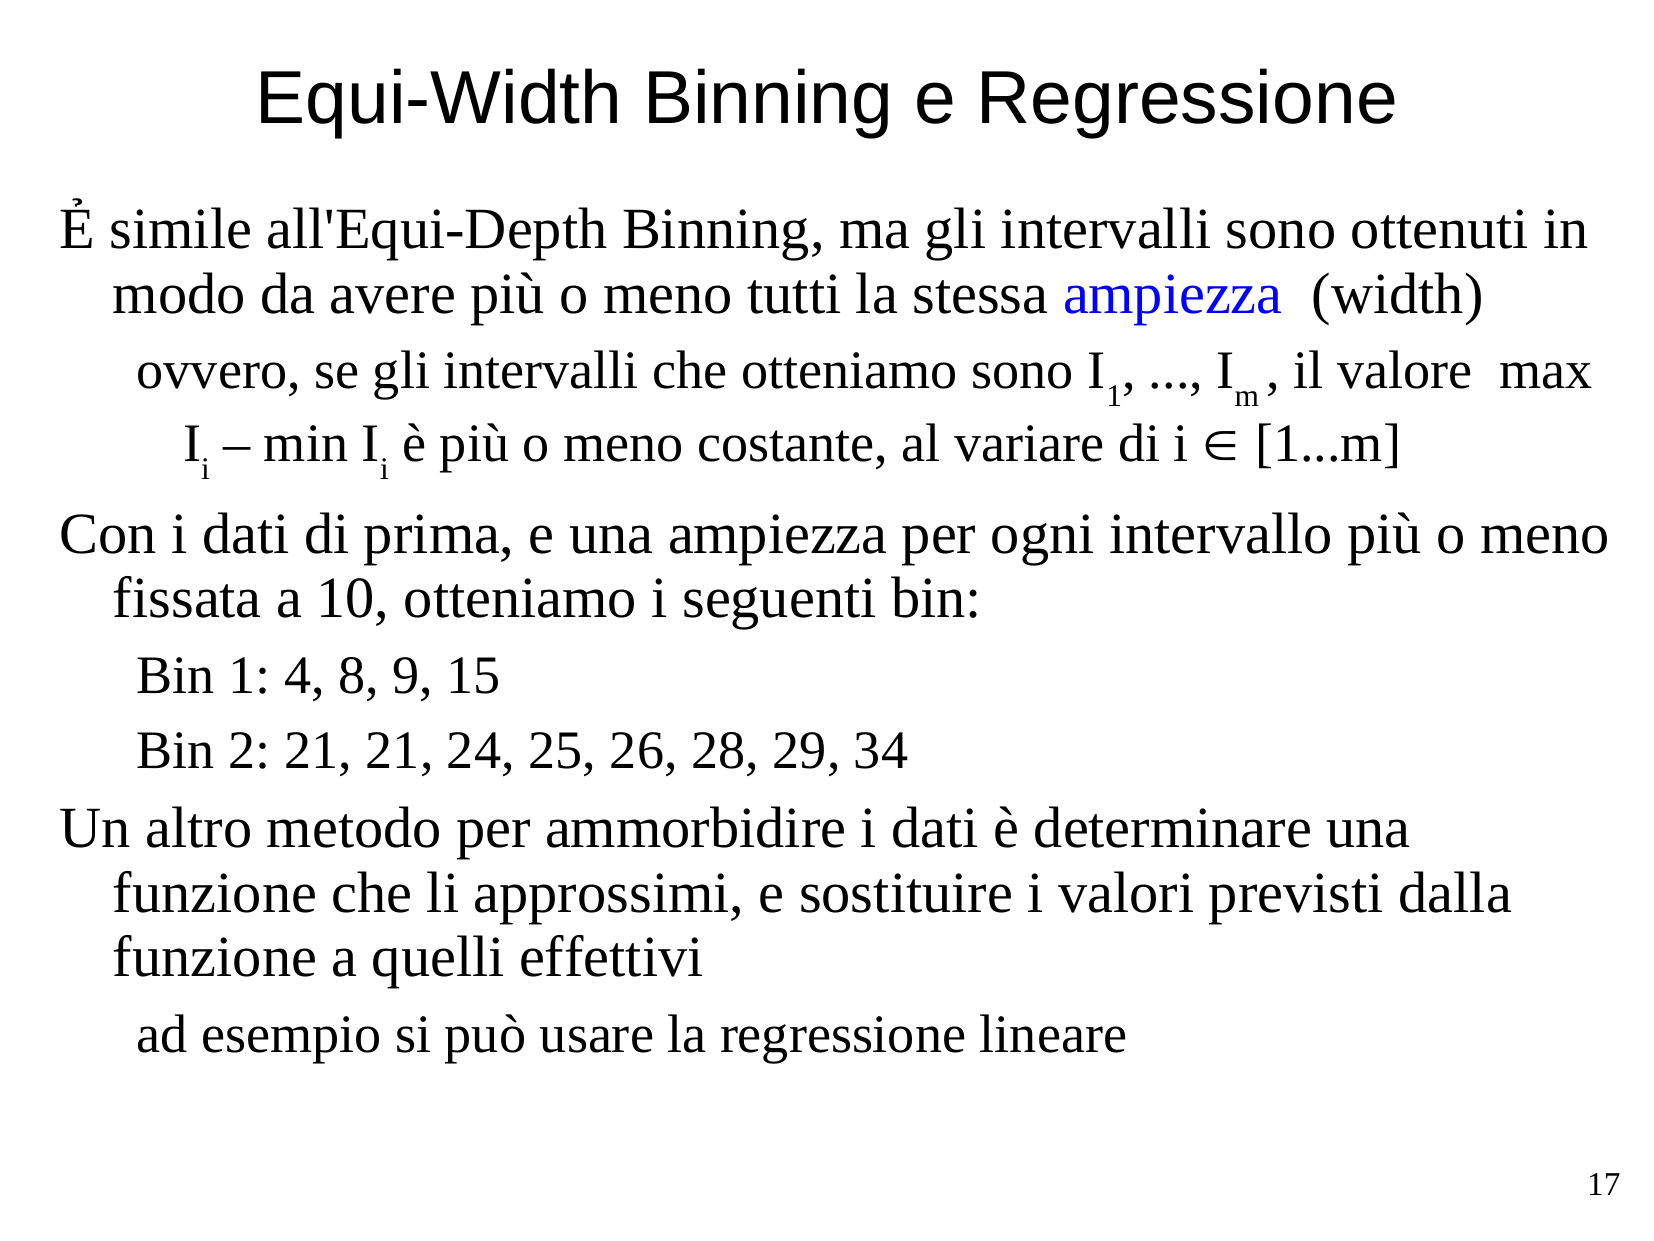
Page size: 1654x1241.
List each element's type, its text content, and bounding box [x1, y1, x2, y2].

list Ẻ simile all'Equi-Depth Binning, ma gli intervalli sono ottenuti in modo da avere più o meno tutti la stessa ampiezza (width) ovvero, se gli intervalli che otteniamo sono I1, ..., Im , il valore max Ii – min Ii è più o meno costante, al variare di i ∈ [1...m] Con i dati di prima, e una ampiezza per ogni intervallo più o meno fissata a 10, otteniamo i seguenti bin: Bin 1: 4, 8, 9, 15 Bin 2: 21, 21, 24, 25, 26, 28, 29, 34 Un altro metodo per ammorbidire i dati è determinare una funzione che li approssimi, e sostituire i valori previsti dalla funzione a quelli effettivi ad esempio si può usare la regressione lineare [42, 196, 1612, 1187]
title Equi-Width Binning e Regressione [37, 30, 1617, 166]
